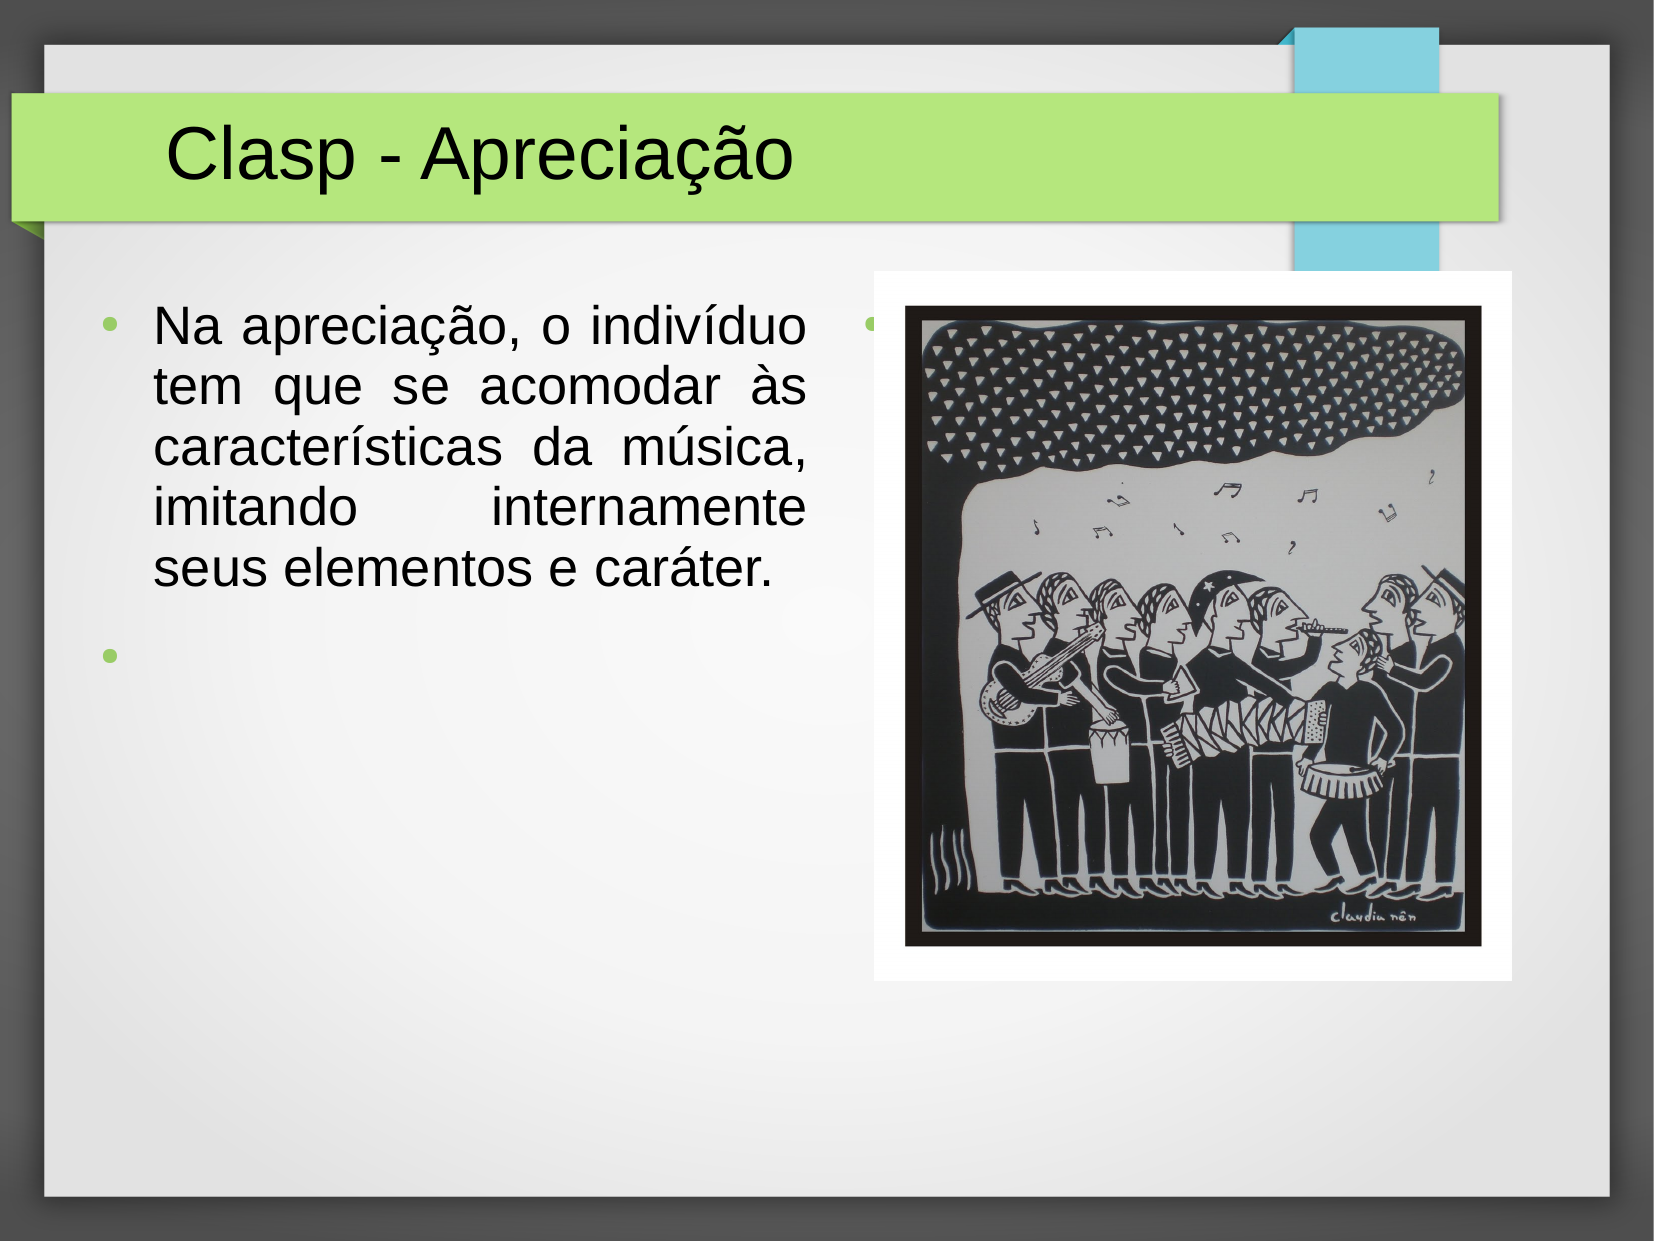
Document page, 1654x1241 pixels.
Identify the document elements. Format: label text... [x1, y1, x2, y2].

picture [0, 0, 1654, 1241]
list Na apreciação, o indivíduo tem que se acomodar às características da música, imitando internamente seus elementos e caráter. [82, 295, 809, 1015]
list [845, 295, 1572, 1015]
title Clasp - Apreciação [82, 94, 1264, 213]
